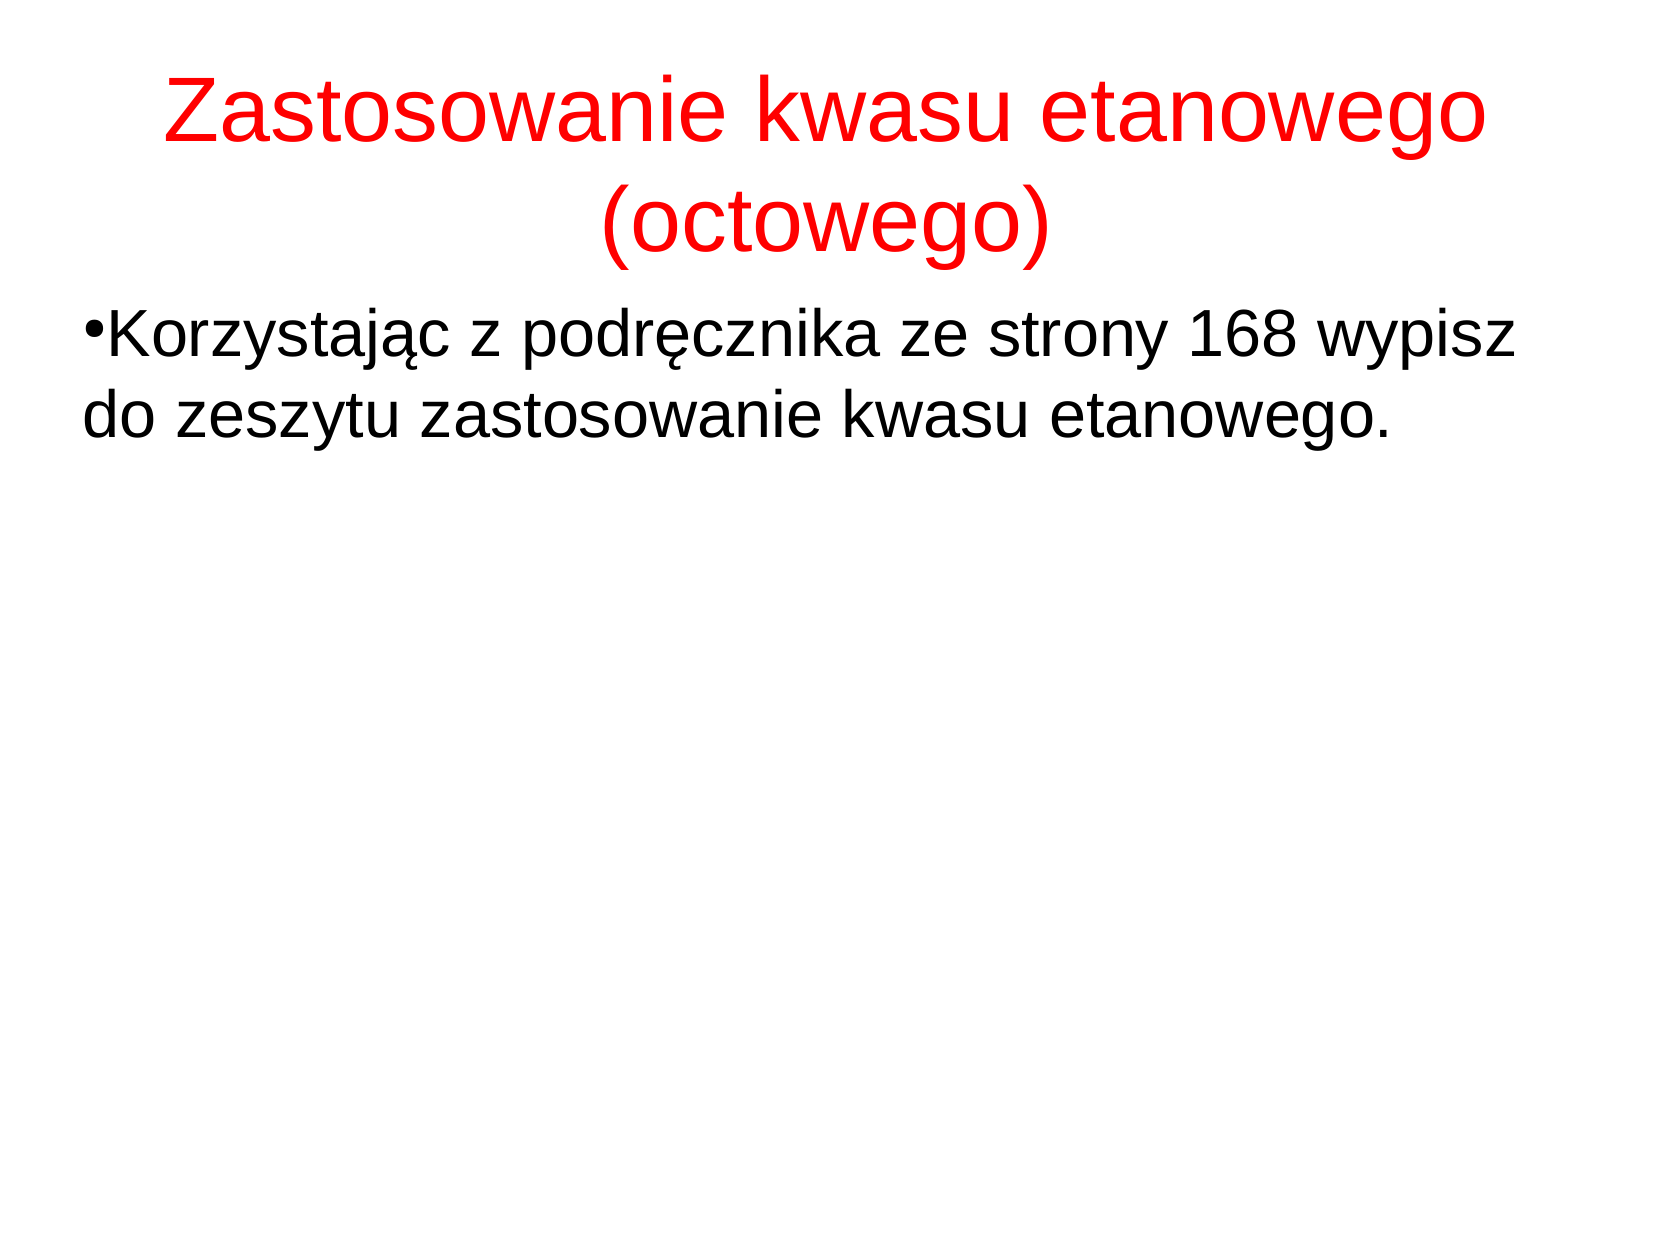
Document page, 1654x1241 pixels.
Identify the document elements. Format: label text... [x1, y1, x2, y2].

list Korzystając z podręcznika ze strony 168 wypisz do zeszytu zastosowanie kwasu etanowego. [82, 290, 1571, 1109]
title Zastosowanie kwasu etanowego (octowego) [82, 49, 1571, 257]
